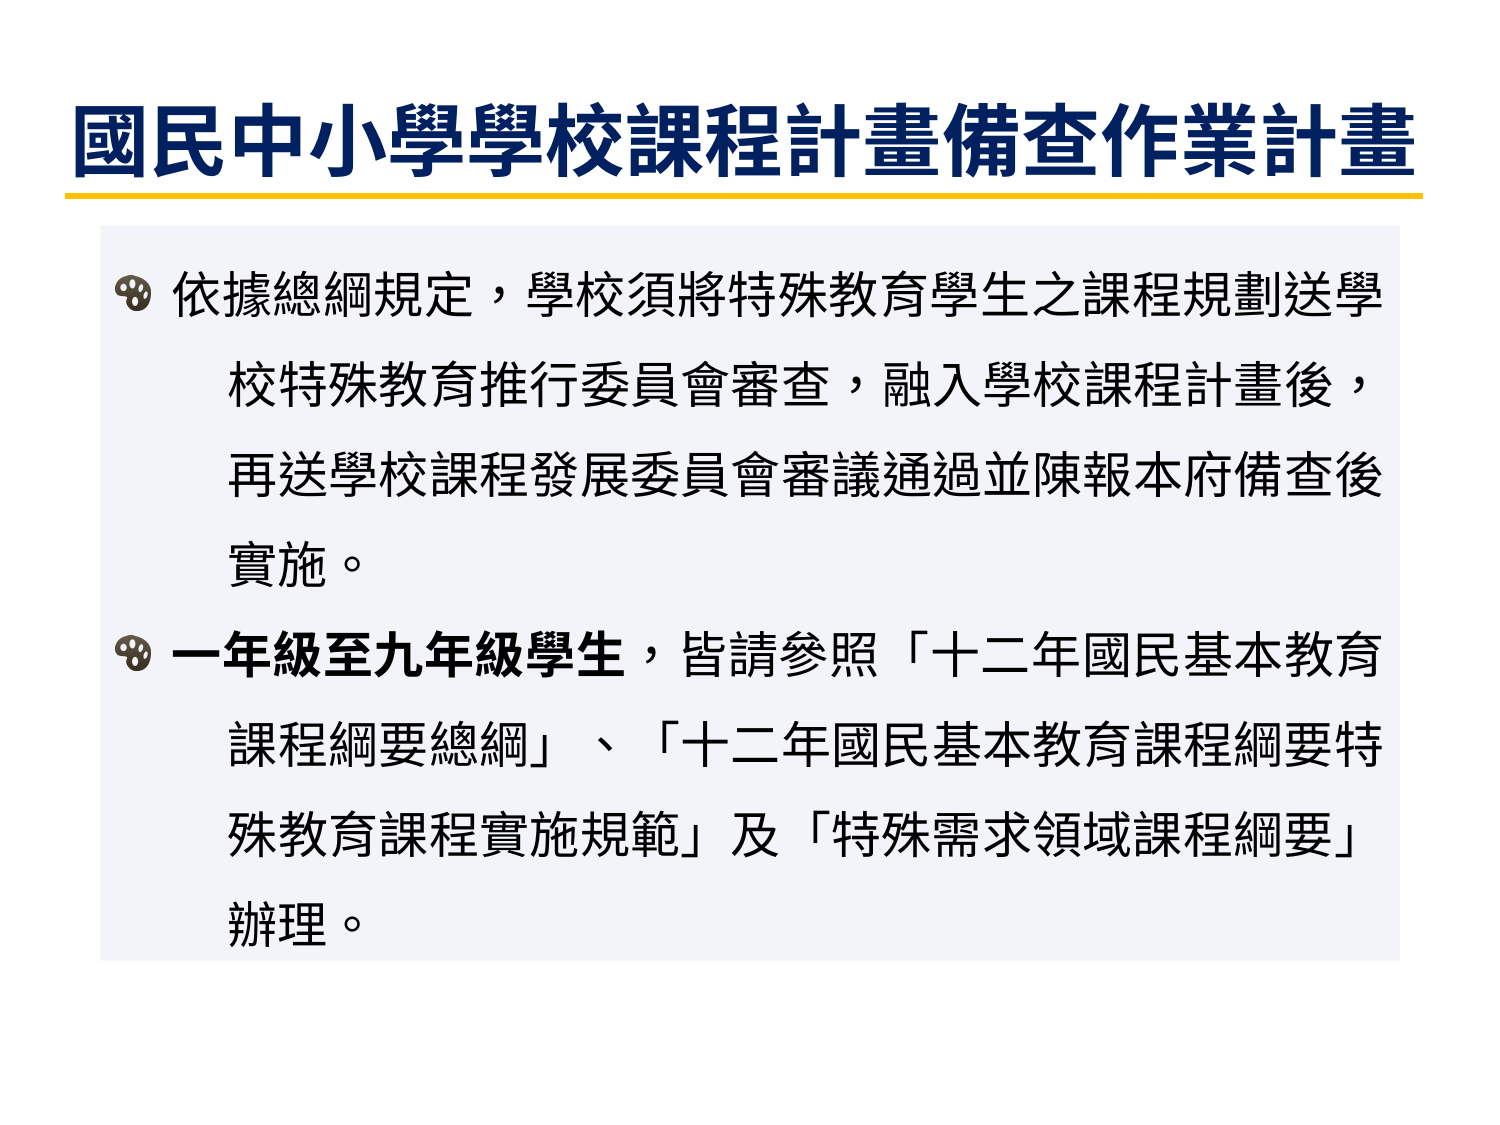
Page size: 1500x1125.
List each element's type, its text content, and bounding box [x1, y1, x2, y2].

text_box 依據總綱規定，學校須將特殊教育學生之課程規劃送學校特殊教育推行委員會審查，融入學校課程計畫後，再送學校課程發展委員會審議通過並陳報本府備查後實施。 一年級至九年級學生，皆請參照「十二年國民基本教育課程綱要總綱」、「十二年國民基本教育課程綱要特殊教育課程實施規範」及「特殊需求領域課程綱要」辦理。 [100, 225, 1400, 786]
title 國民中小學學校課程計畫備查作業計畫 [41, 45, 1447, 233]
